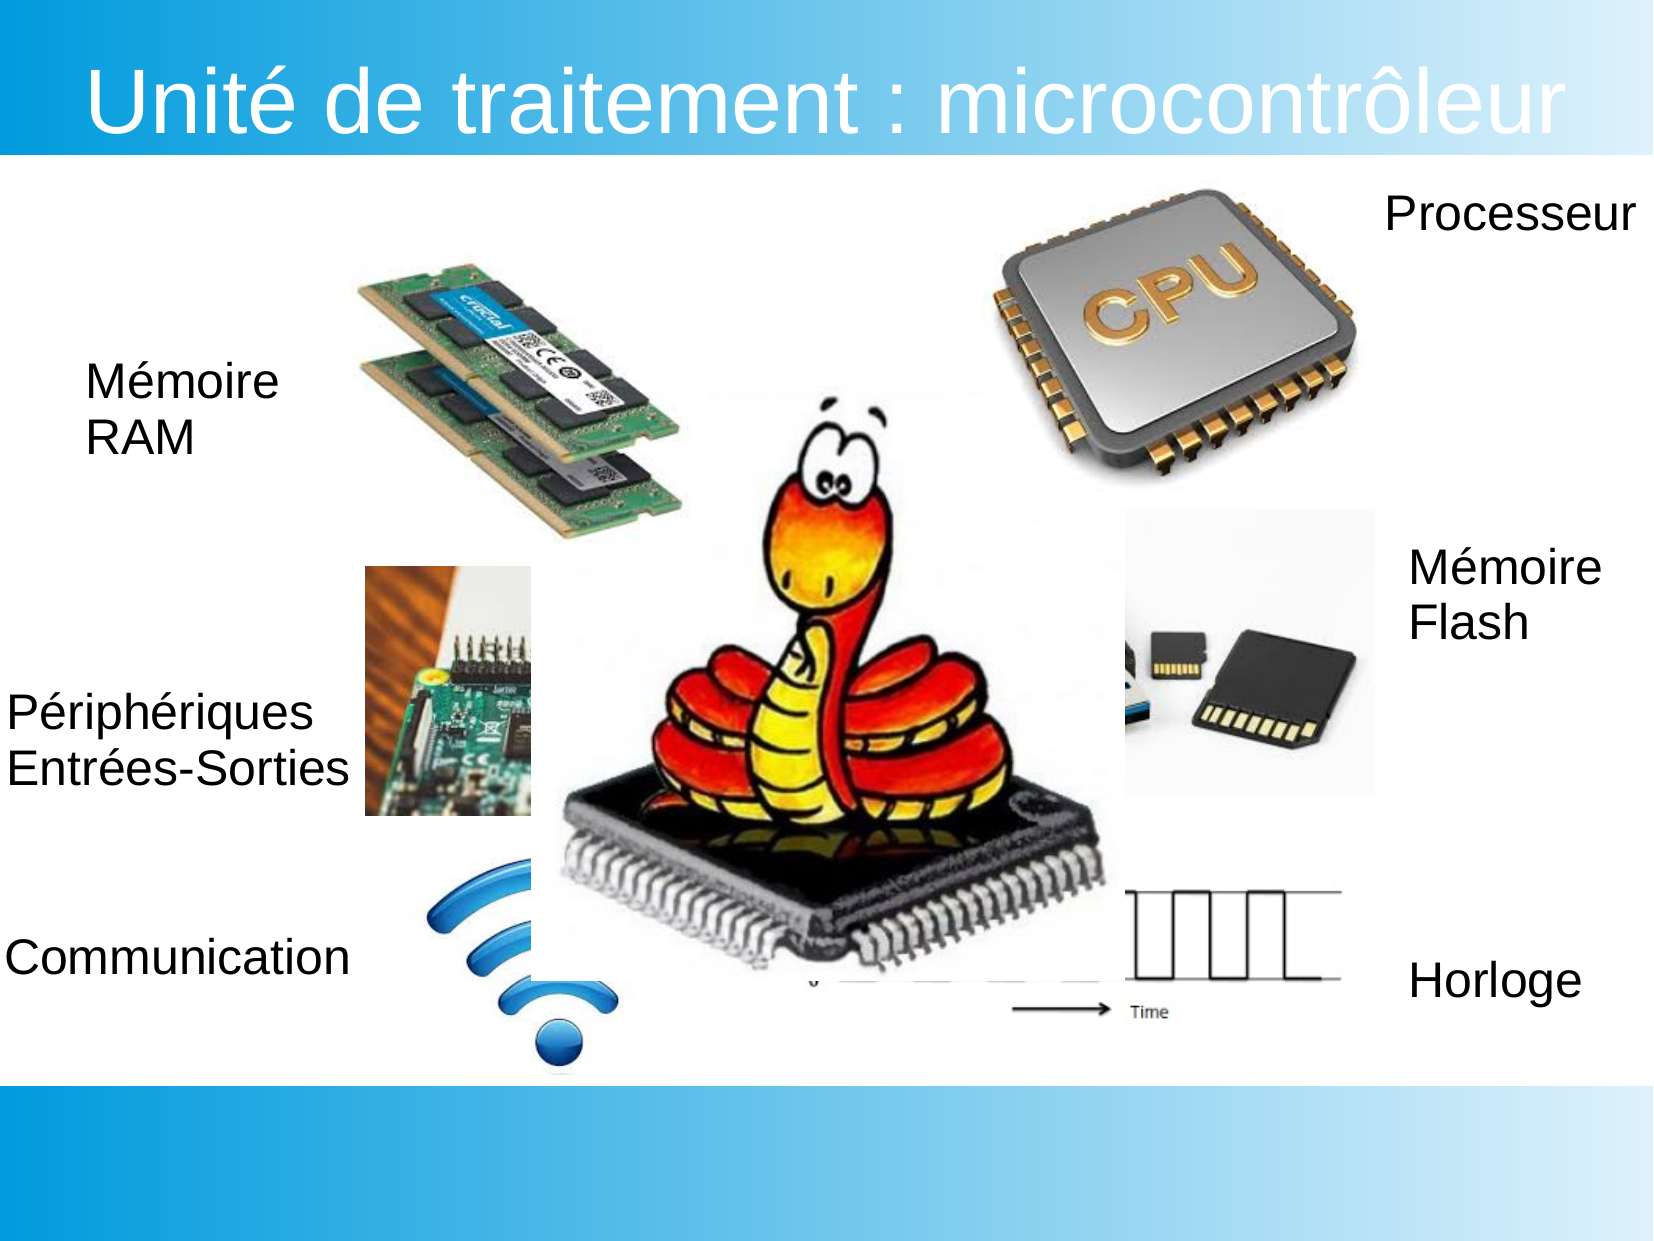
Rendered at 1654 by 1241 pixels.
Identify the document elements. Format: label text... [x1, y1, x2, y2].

picture [314, 178, 1375, 1075]
text_box Communication [0, 921, 367, 993]
title Unité de traitement : microcontrôleur [82, 49, 1571, 155]
text_box Horloge [1393, 944, 1599, 1016]
text_box Processeur [1370, 177, 1653, 249]
text_box Mémoire RAM [70, 346, 296, 473]
text_box Mémoire Flash [1393, 531, 1618, 658]
text_box Périphériques Entrées-Sorties [0, 676, 367, 804]
